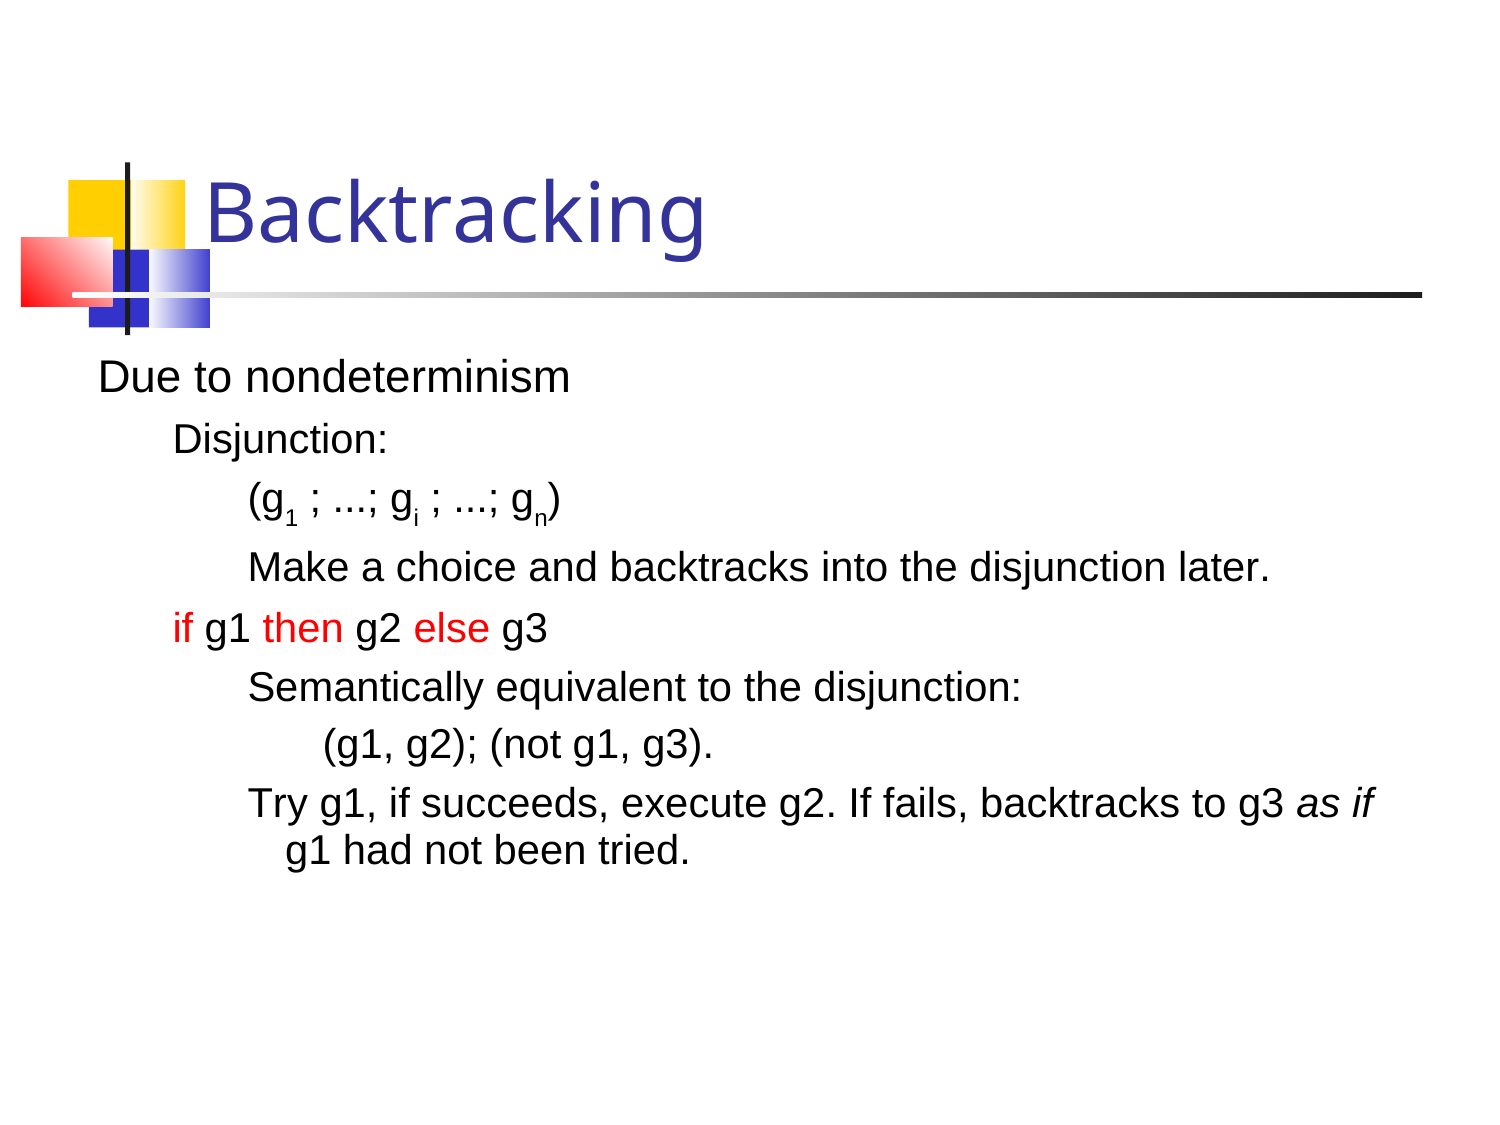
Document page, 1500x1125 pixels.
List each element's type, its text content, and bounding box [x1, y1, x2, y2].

list Due to nondeterminism Disjunction: (g1 ; ...; gi ; ...; gn) Make a choice and backtracks into the disjunction later. if g1 then g2 else g3 Semantically equivalent to the disjunction: (g1, g2); (not g1, g3). Try g1, if succeeds, execute g2. If fails, backtracks to g3 as if g1 had not been tried. [82, 342, 1388, 883]
title Backtracking [188, 0, 1467, 275]
